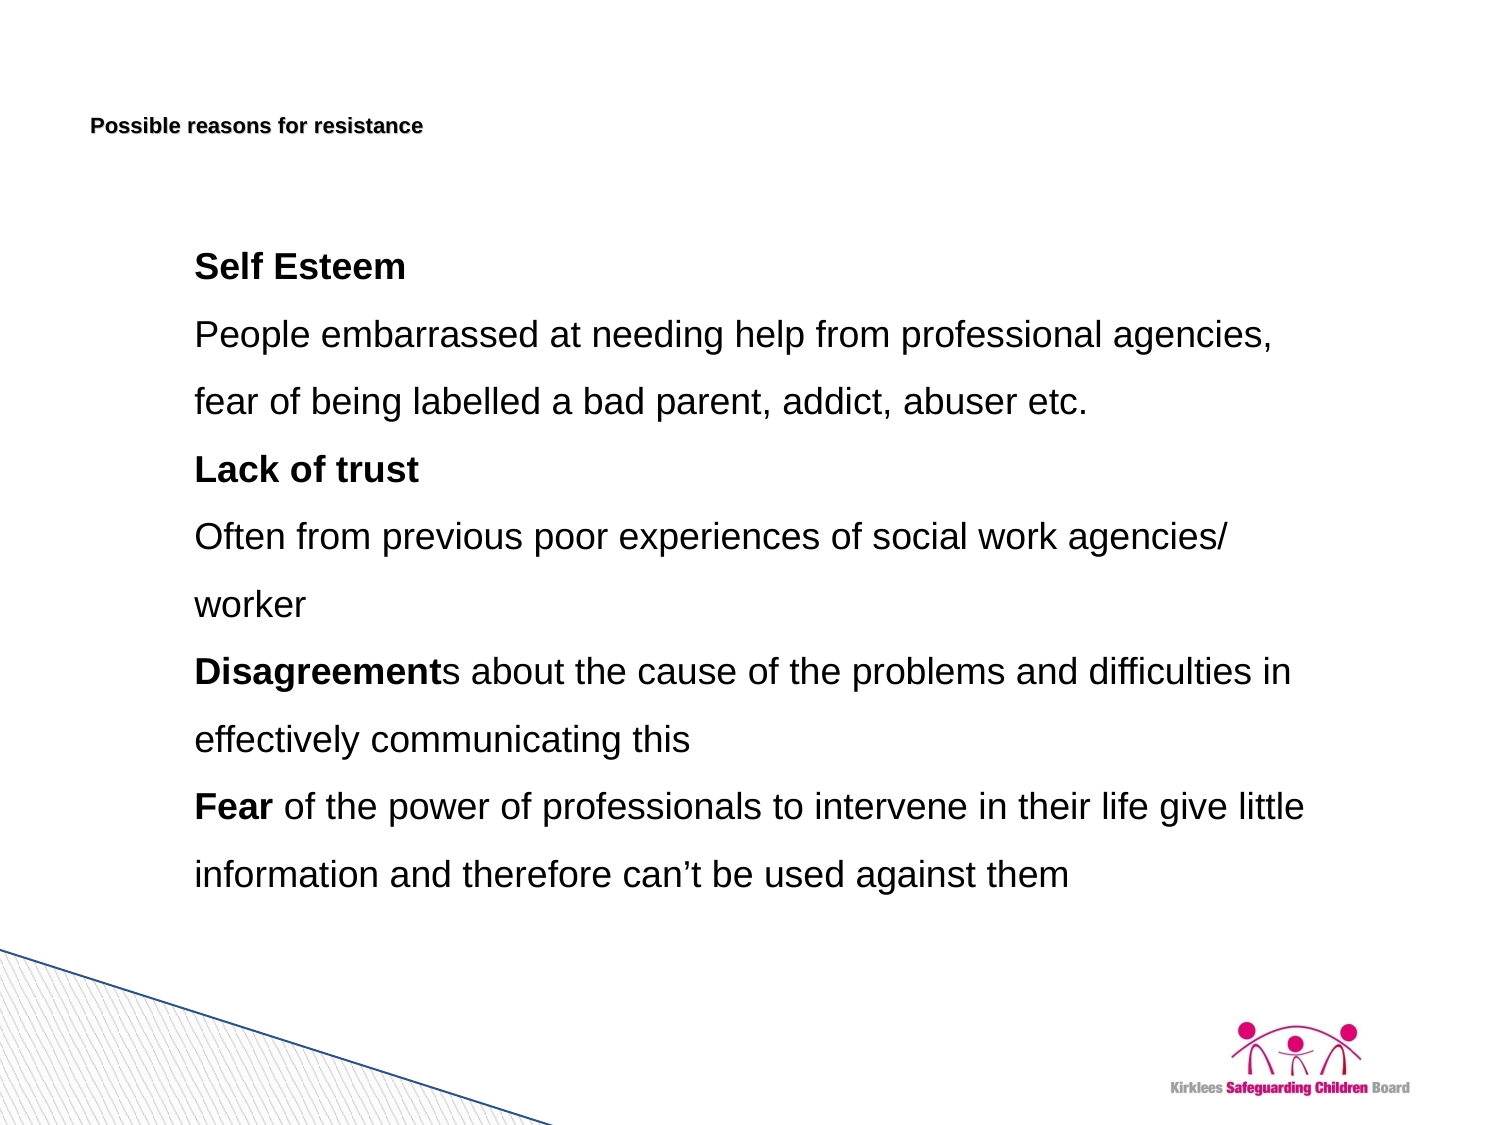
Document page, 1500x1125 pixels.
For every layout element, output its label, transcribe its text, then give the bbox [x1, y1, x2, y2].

text_box Self Esteem People embarrassed at needing help from professional agencies, fear of being labelled a bad parent, addict, abuser etc. Lack of trust Often from previous poor experiences of social work agencies/ worker Disagreements about the cause of the problems and difficulties in effectively communicating this Fear of the power of professionals to intervene in their life give little information and therefore can’t be used against them [179, 212, 1321, 955]
title Possible reasons for resistance [75, 45, 1426, 213]
list [75, 575, 1426, 1053]
